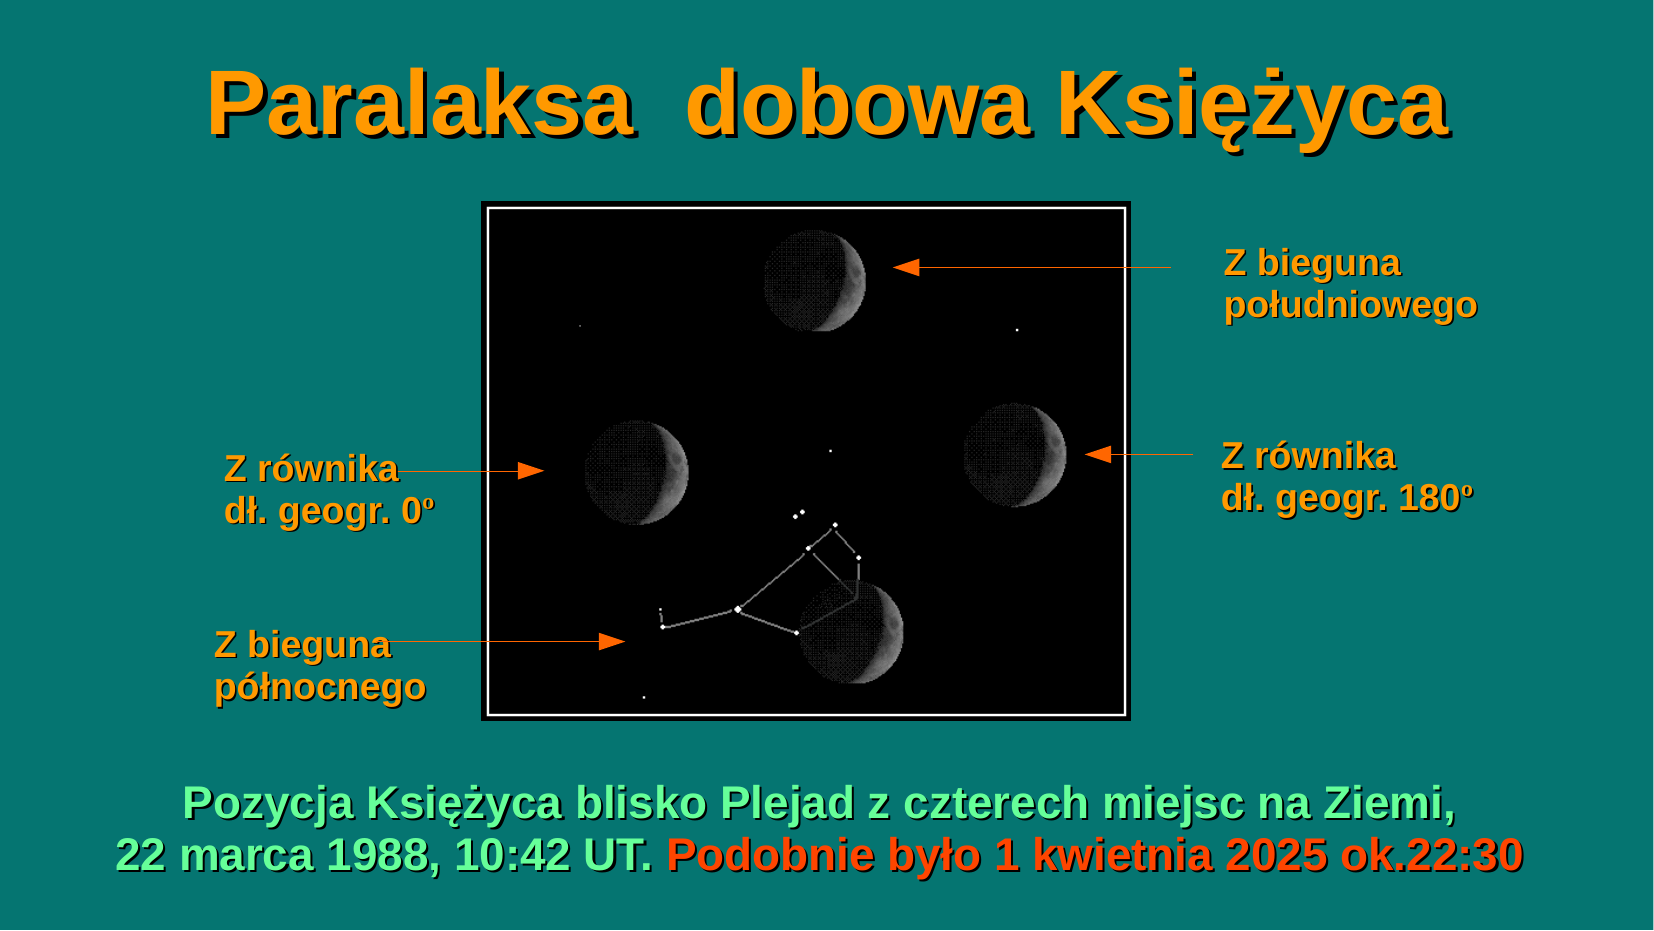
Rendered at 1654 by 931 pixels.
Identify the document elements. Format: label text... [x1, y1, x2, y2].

title Paralaksa dobowa Księżyca [180, 0, 1476, 206]
picture [481, 201, 1131, 721]
text_box Z bieguna południowego [1208, 233, 1494, 333]
text_box Z równika dł. geogr. 0º [208, 439, 450, 539]
text_box Z równika dł. geogr. 180º [1206, 427, 1489, 526]
text_box Z bieguna północnego [199, 615, 442, 715]
text_box Pozycja Księżyca blisko Plejad z czterech miejsc na Ziemi, 22 marca 1988, 10:42 UT. Podobnie było 1 kwietnia 2025 ok.22:30 [100, 769, 1588, 897]
